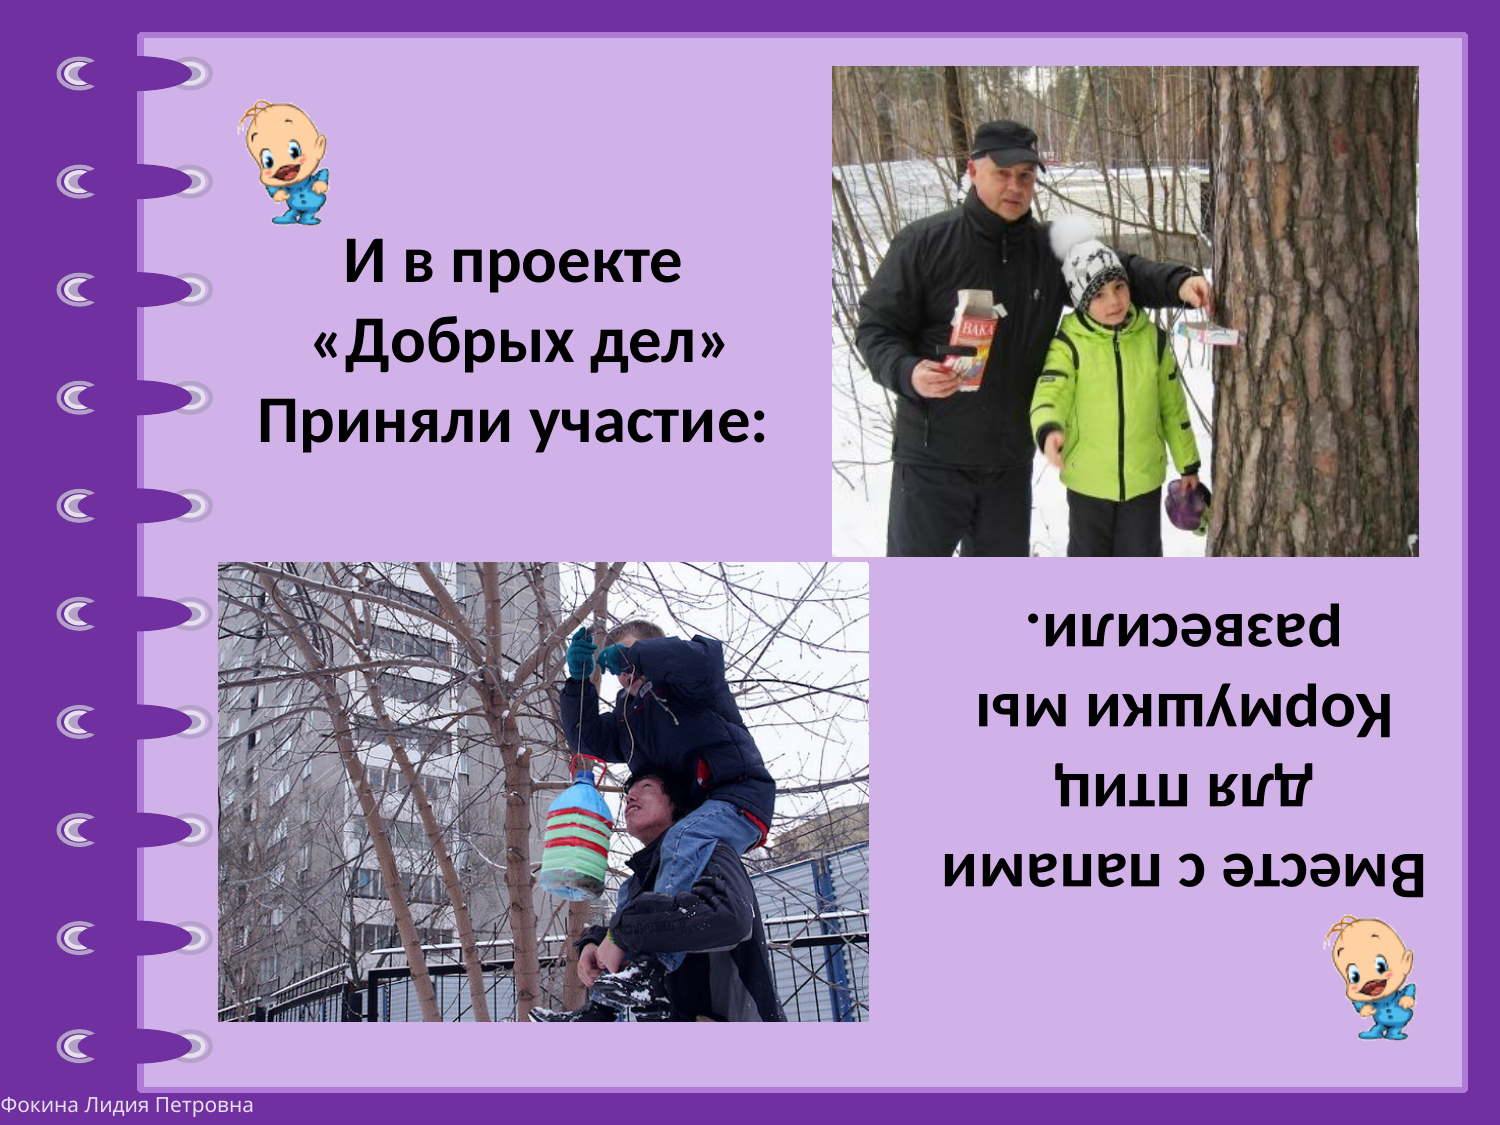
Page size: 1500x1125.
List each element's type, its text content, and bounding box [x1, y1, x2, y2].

picture [832, 66, 1419, 557]
picture [230, 78, 344, 229]
text_box Вместе с папами для птиц Кормушки мы развесили. [868, 593, 1500, 929]
text_box И в проекте «Добрых дел» Приняли участие: [206, 208, 821, 463]
picture [1316, 893, 1431, 1044]
picture [218, 562, 869, 1022]
